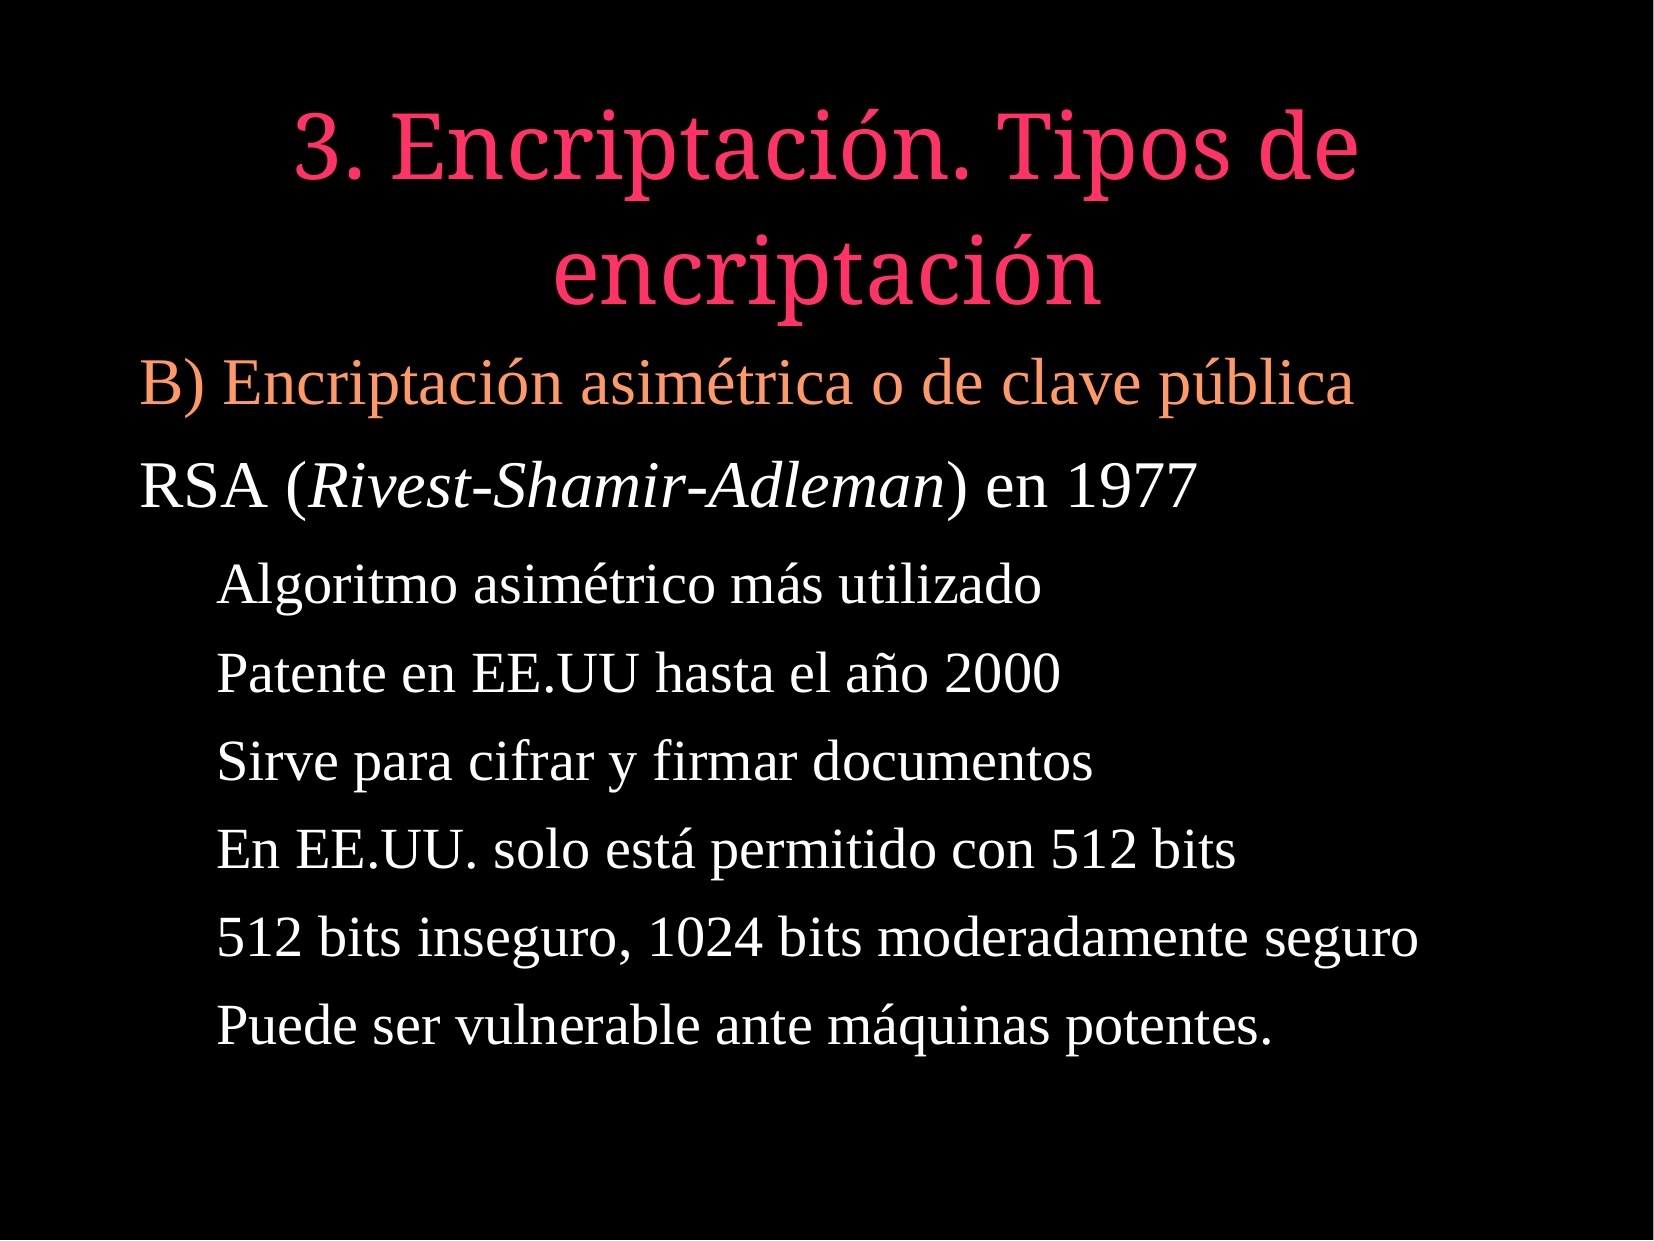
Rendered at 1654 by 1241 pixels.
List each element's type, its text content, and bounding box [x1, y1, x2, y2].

list B) Encriptación asimétrica o de clave pública RSA (Rivest-Shamir-Adleman) en 1977 Algoritmo asimétrico más utilizado Patente en EE.UU hasta el año 2000 Sirve para cifrar y firmar documentos En EE.UU. solo está permitido con 512 bits 512 bits inseguro, 1024 bits moderadamente seguro Puede ser vulnerable ante máquinas potentes. [121, 344, 1534, 1127]
title 3. Encriptación. Tipos de encriptación [121, 82, 1534, 331]
